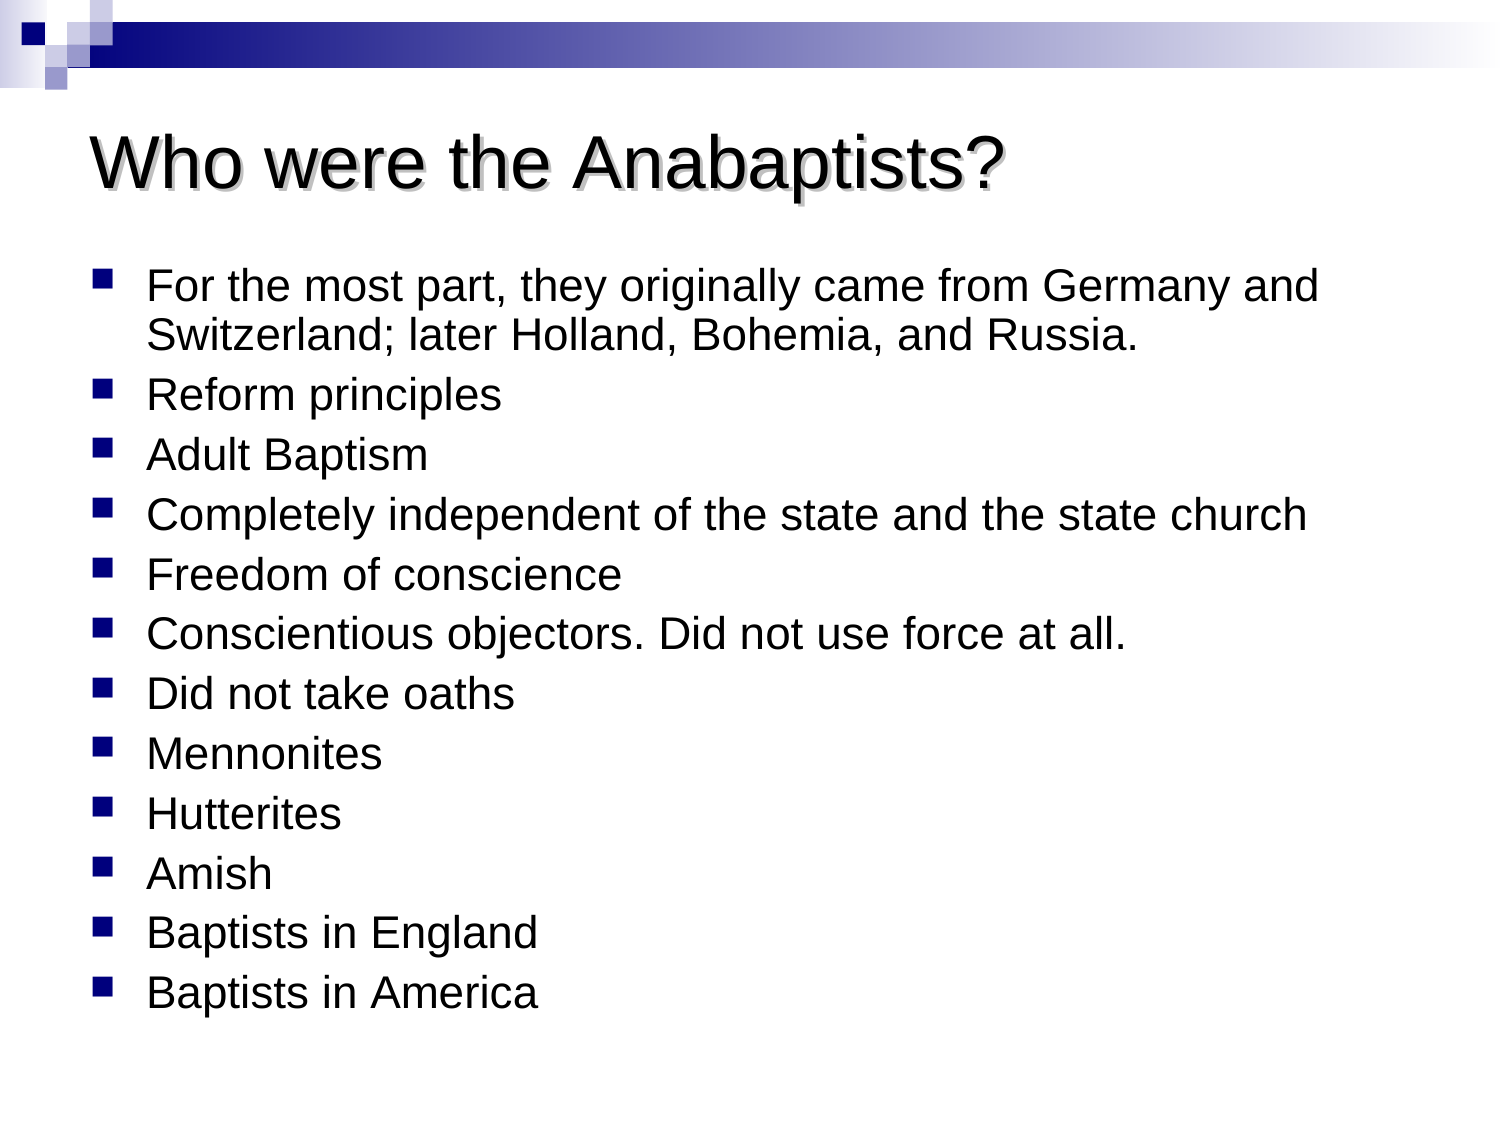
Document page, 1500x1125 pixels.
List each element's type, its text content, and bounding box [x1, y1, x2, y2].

list For the most part, they originally came from Germany and Switzerland; later Holland, Bohemia, and Russia. Reform principles Adult Baptism Completely independent of the state and the state church Freedom of conscience Conscientious objectors. Did not use force at all. Did not take oaths Mennonites Hutterites Amish Baptists in England Baptists in America [75, 254, 1426, 1027]
title Who were the Anabaptists? [75, 45, 1426, 254]
